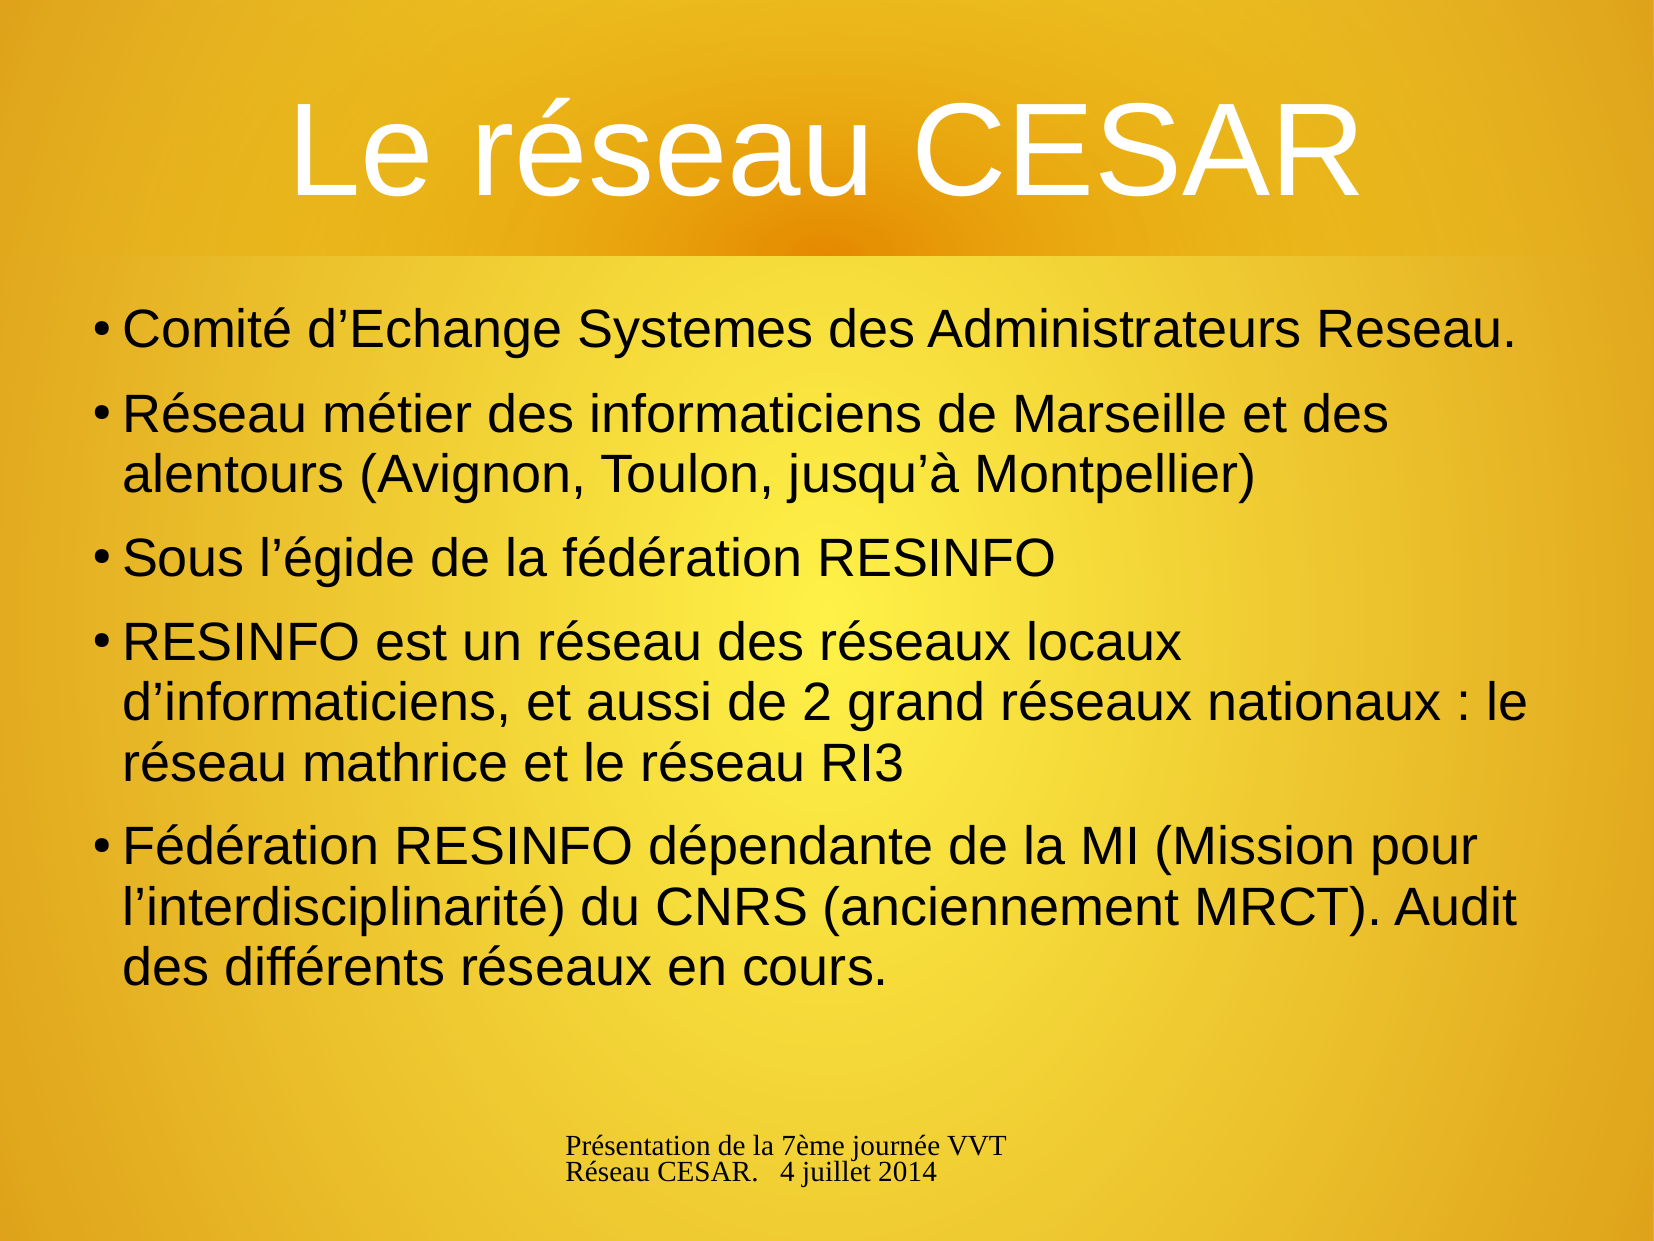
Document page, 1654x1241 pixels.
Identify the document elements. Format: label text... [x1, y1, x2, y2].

list Comité d’Echange Systemes des Administrateurs Reseau. Réseau métier des informaticiens de Marseille et des alentours (Avignon, Toulon, jusqu’à Montpellier) Sous l’égide de la fédération RESINFO RESINFO est un réseau des réseaux locaux d’informaticiens, et aussi de 2 grand réseaux nationaux : le réseau mathrice et le réseau RI3 Fédération RESINFO dépendante de la MI (Mission pour l’interdisciplinarité) du CNRS (anciennement MRCT). Audit des différents réseaux en cours. [82, 299, 1571, 1019]
title Le réseau CESAR [82, 47, 1571, 252]
